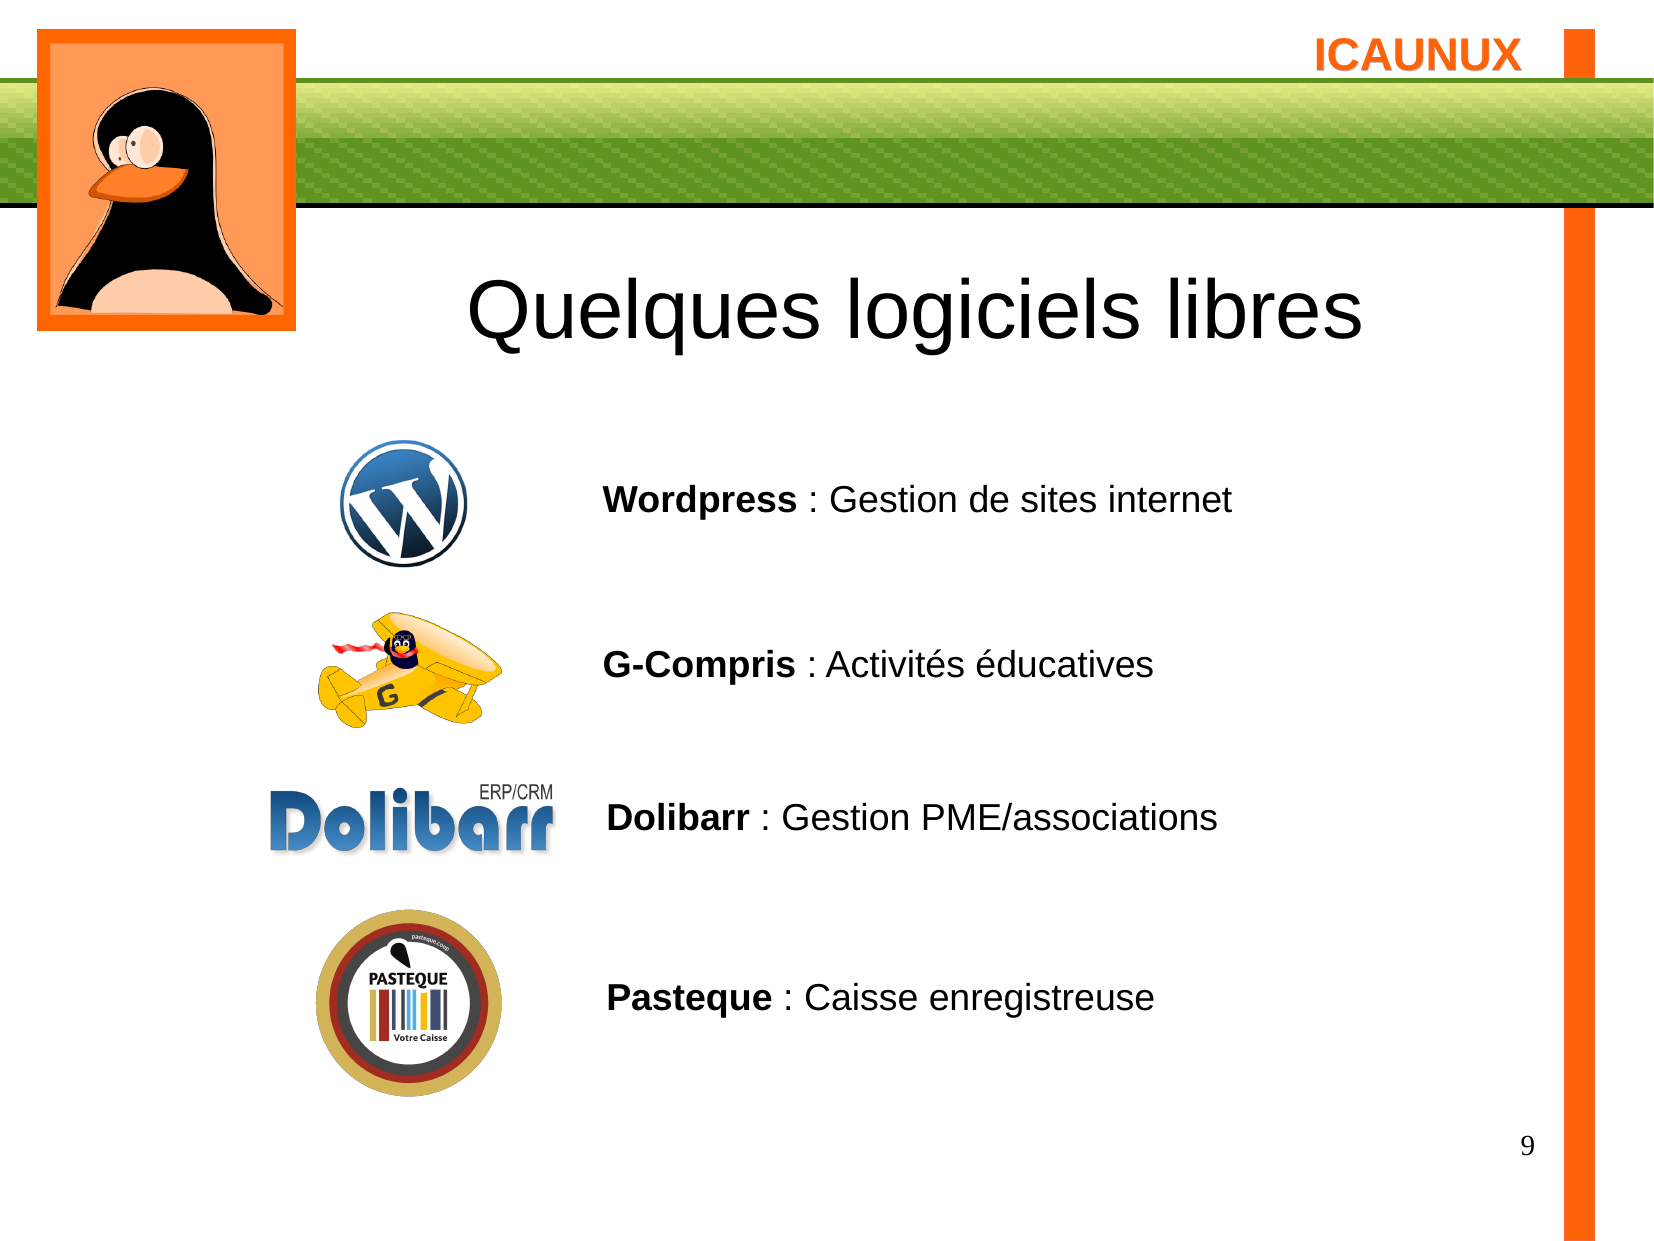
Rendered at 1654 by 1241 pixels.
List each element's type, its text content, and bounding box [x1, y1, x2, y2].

picture [315, 909, 502, 1097]
picture [318, 583, 502, 768]
picture [336, 436, 471, 571]
text_box G-Compris : Activités éducatives [587, 635, 1211, 699]
text_box Dolibarr : Gestion PME/associations [591, 789, 1365, 853]
picture [0, 29, 1654, 331]
text_box Wordpress : Gestion de sites internet [587, 470, 1372, 535]
title Quelques logiciels libres [324, 236, 1506, 385]
picture [266, 782, 556, 857]
text_box Pasteque : Caisse enregistreuse [591, 968, 1419, 1033]
